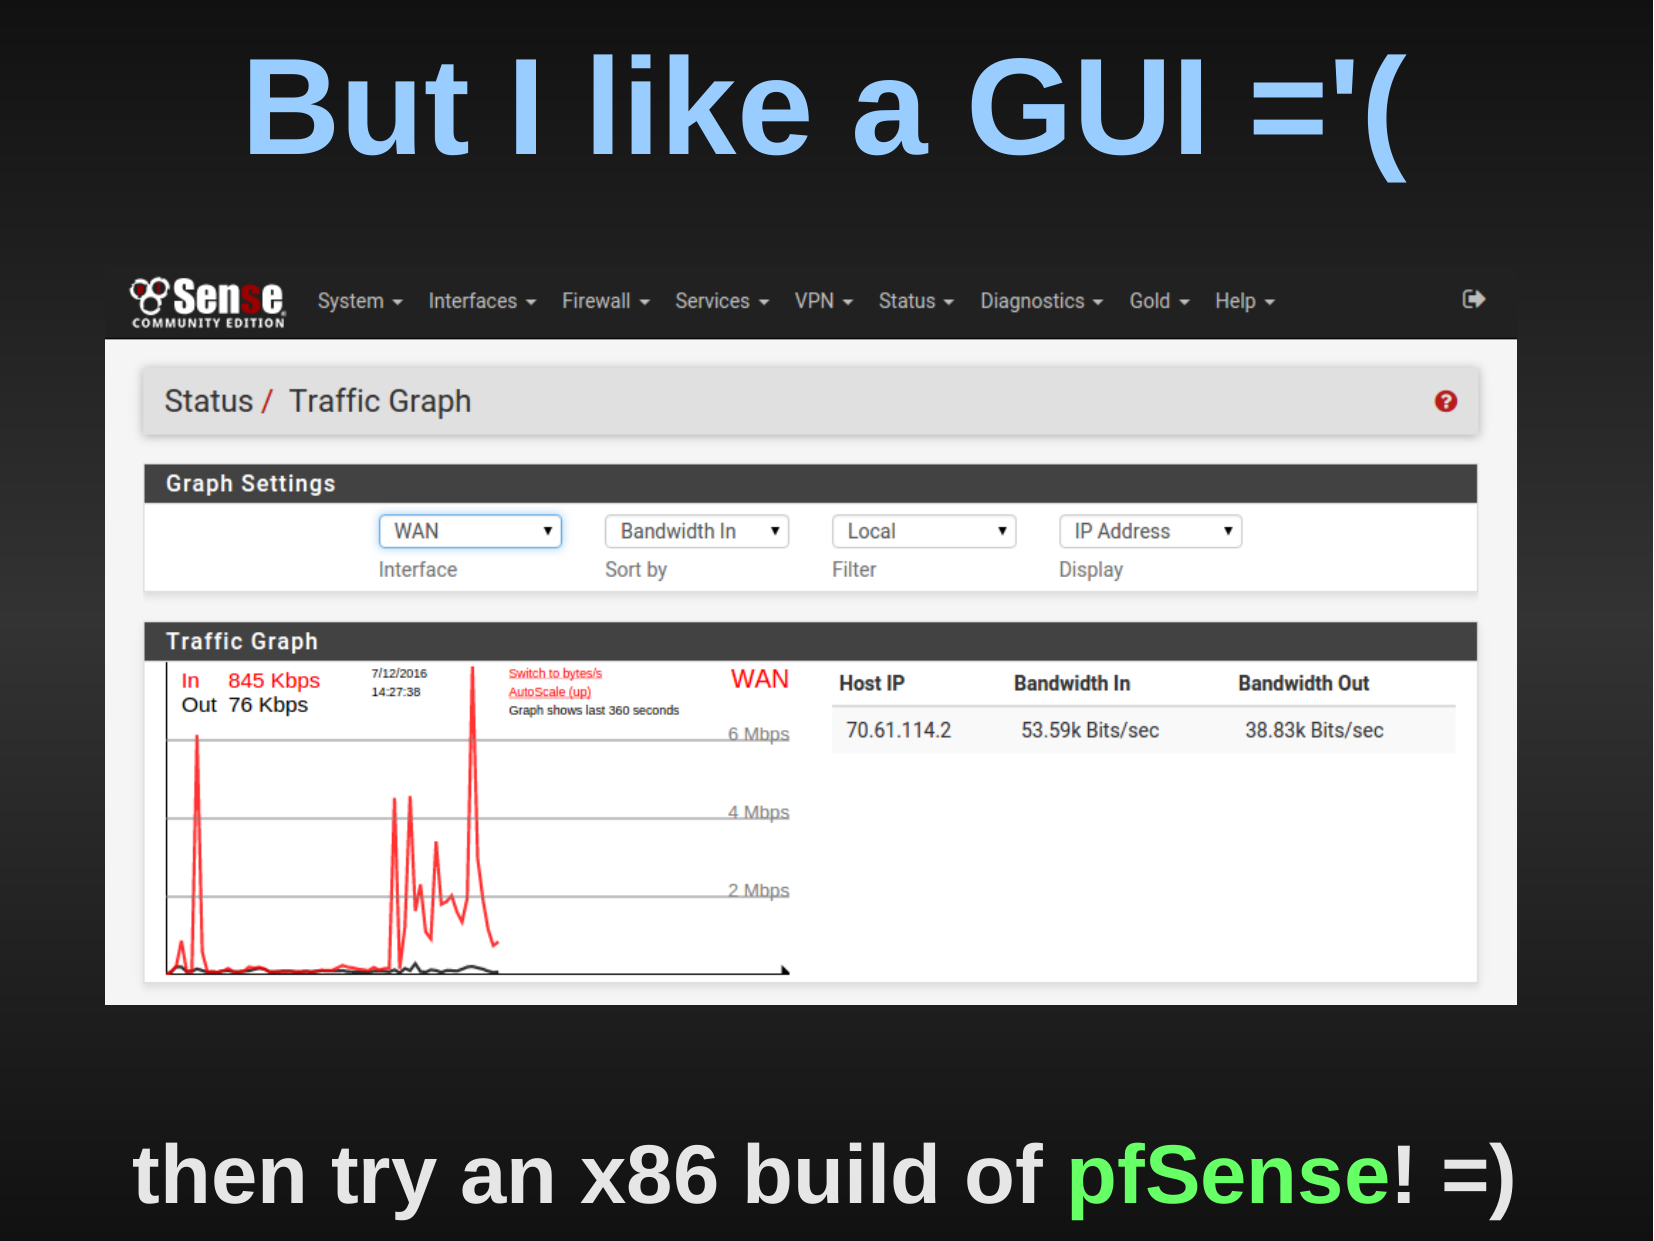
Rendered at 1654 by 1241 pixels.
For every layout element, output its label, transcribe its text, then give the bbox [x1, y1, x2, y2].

title [0, 212, 1651, 1110]
title But I like a GUI ='( [0, 2, 1651, 211]
title then try an x86 build of pfSense! =) [0, 1110, 1651, 1241]
picture [105, 267, 1517, 1006]
